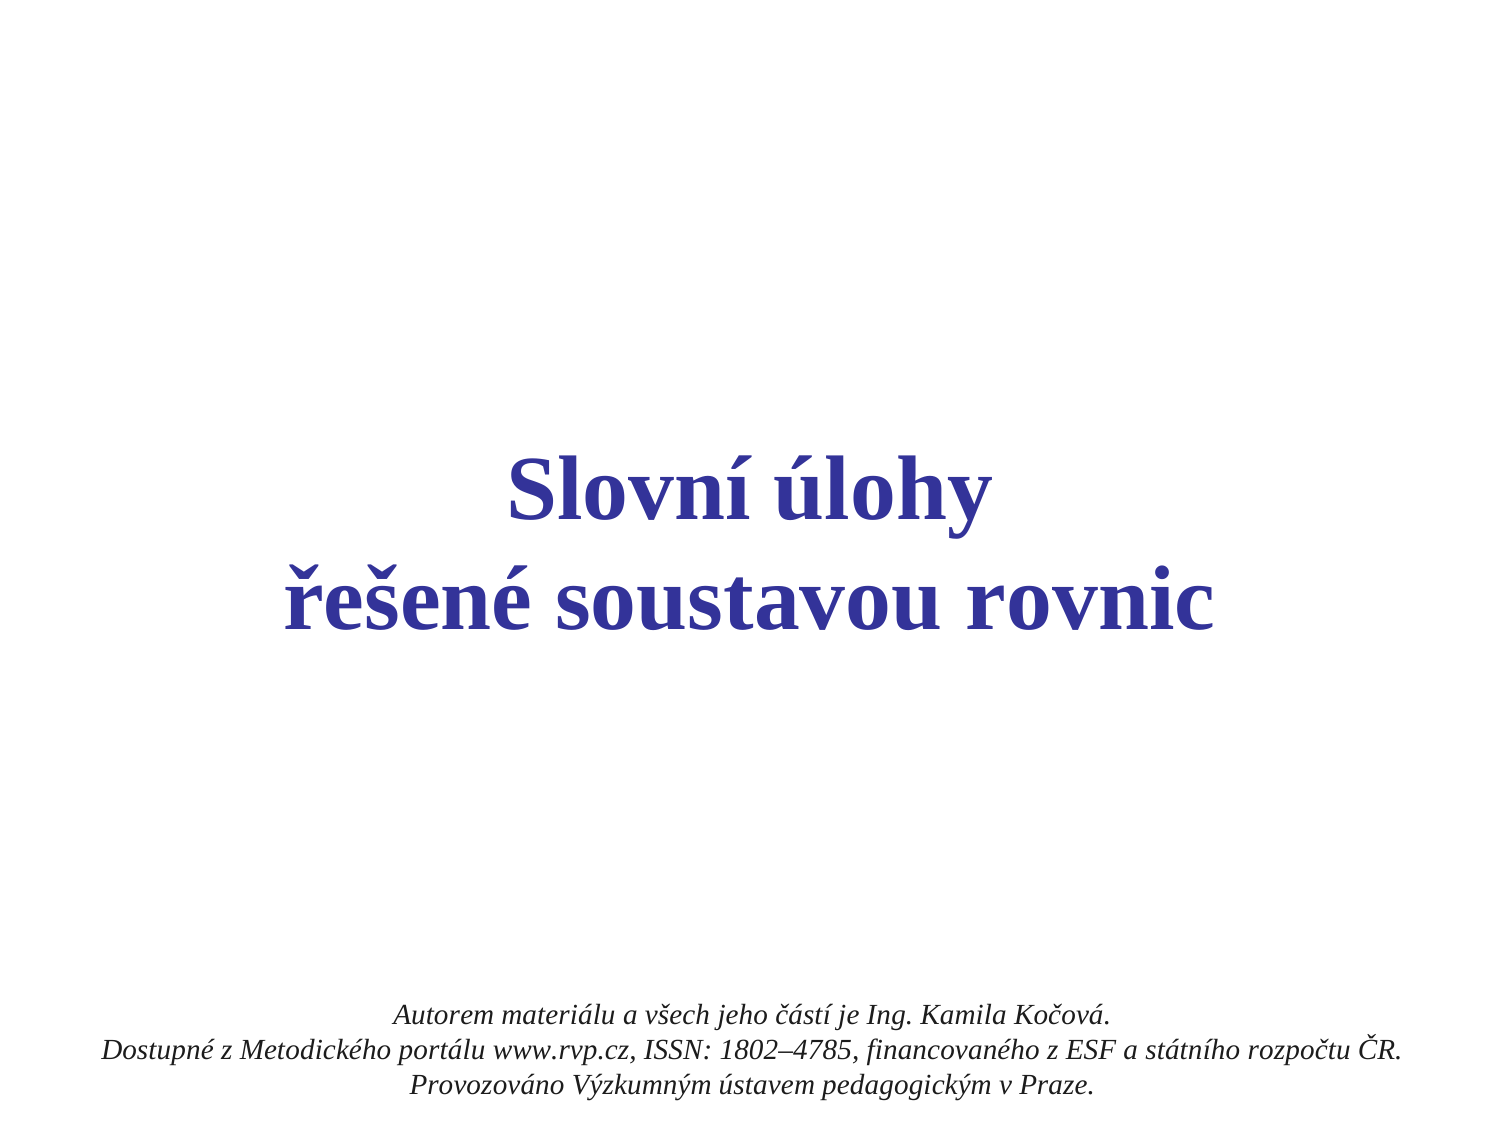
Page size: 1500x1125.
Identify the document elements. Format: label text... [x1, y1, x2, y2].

text_box Slovní úlohy řešené soustavou rovnic [0, 444, 1500, 632]
text_box Autorem materiálu a všech jeho částí je Ing. Kamila Kočová. Dostupné z Metodického portálu www.rvp.cz, ISSN: 1802–4785, financovaného z ESF a státního rozpočtu ČR. Provozováno Výzkumným ústavem pedagogickým v Praze. [86, 987, 1419, 1108]
